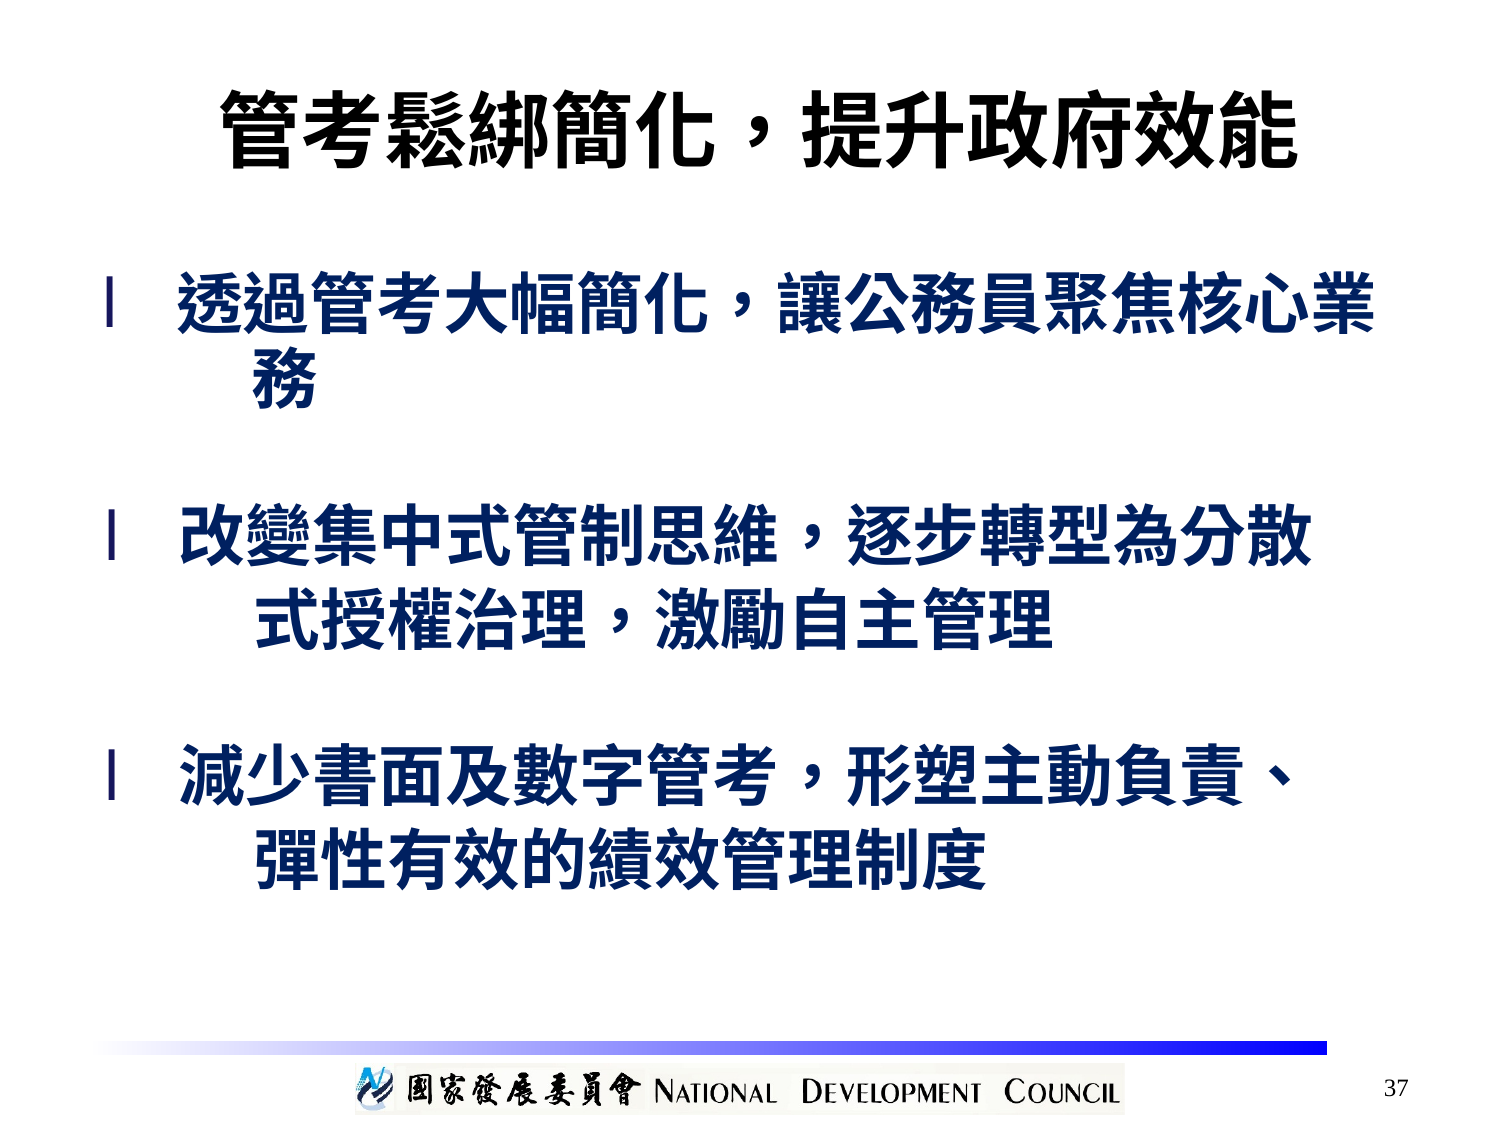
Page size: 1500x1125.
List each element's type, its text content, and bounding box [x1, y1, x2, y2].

text_box 透過管考大幅簡化，讓公務員聚焦核心業務 [101, 236, 1444, 448]
text_box 減少書面及數字管考，形塑主動負責、彈性有效的績效管理制度 [104, 708, 1380, 920]
text_box [1368, 1063, 1485, 1100]
text_box 改變集中式管制思維，逐步轉型為分散式授權治理，激勵自主管理 [104, 468, 1380, 680]
title 管考鬆綁簡化，提升政府效能 [73, 70, 1445, 229]
